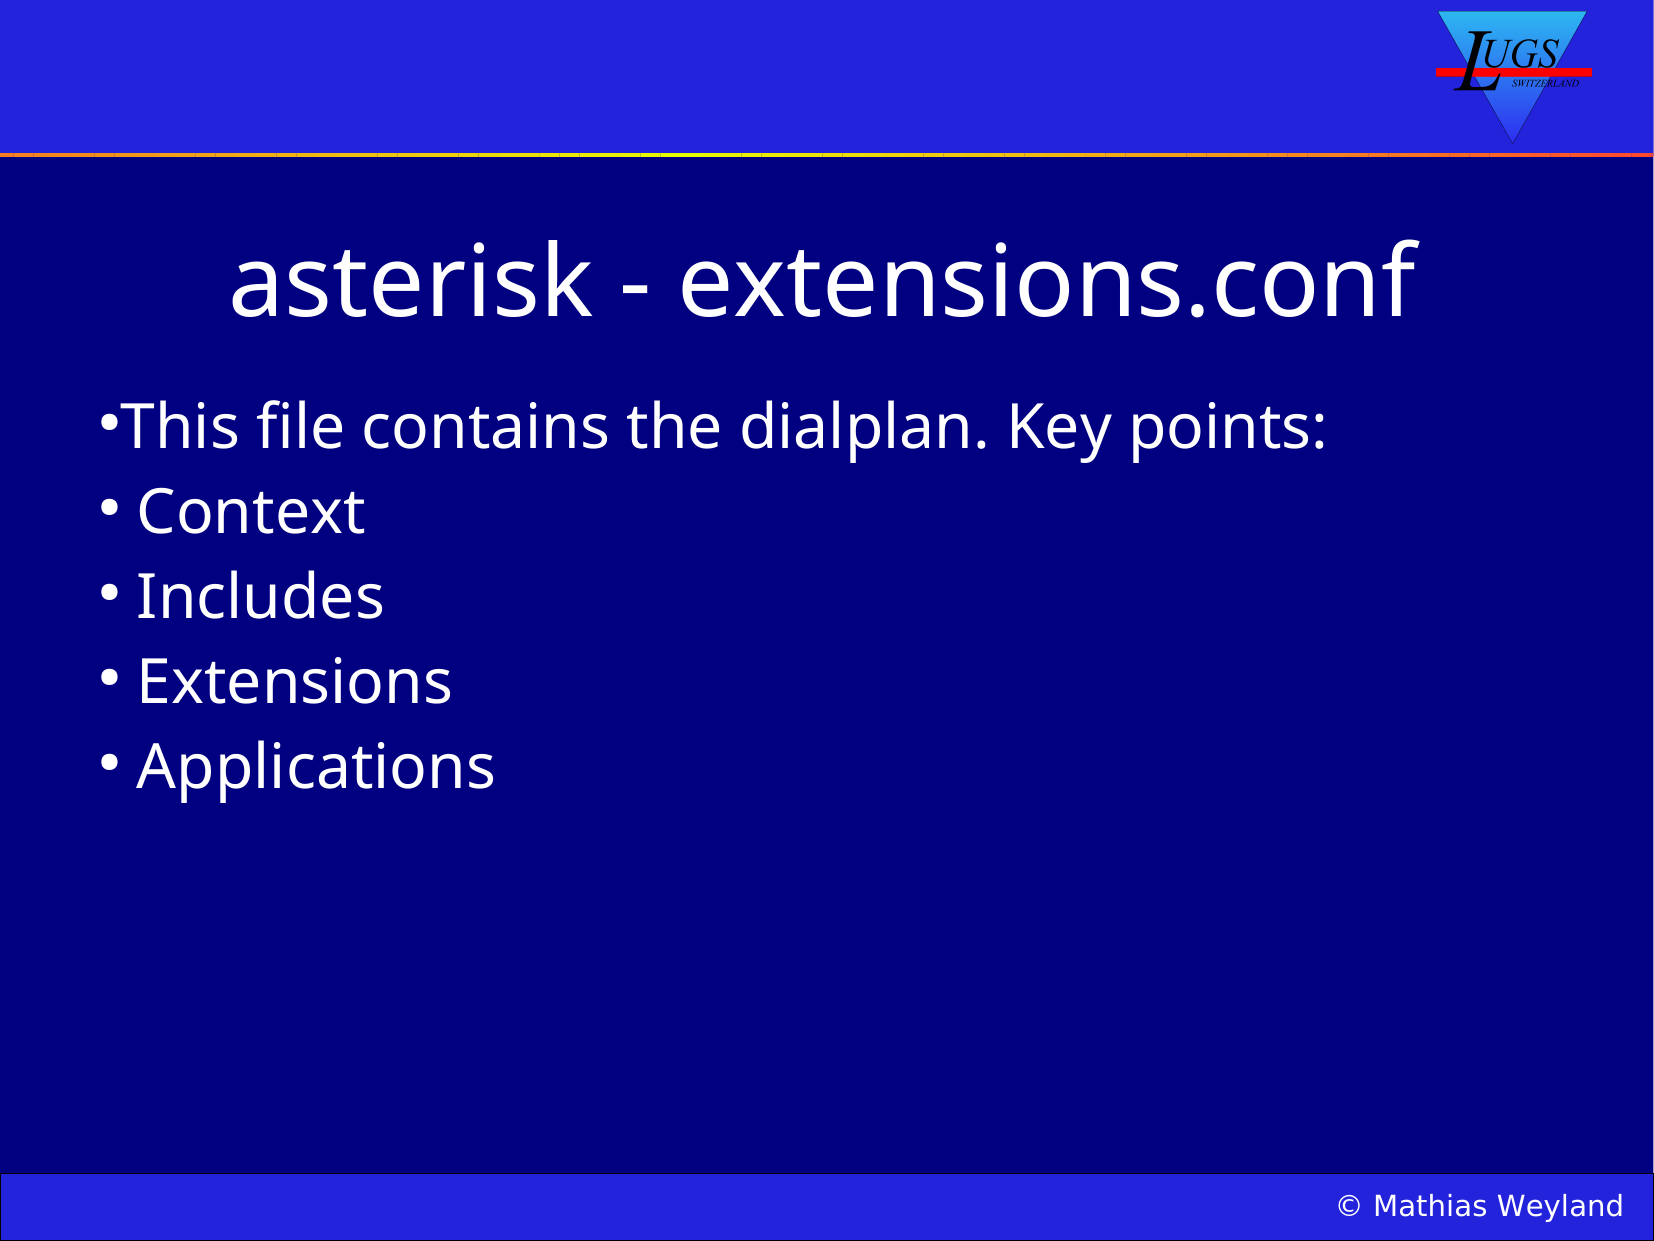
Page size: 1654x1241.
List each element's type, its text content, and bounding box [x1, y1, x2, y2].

text_box This file contains the dialplan. Key points: Context Includes Extensions Applications [98, 381, 1636, 882]
text_box [0, 1173, 1654, 1241]
picture [1436, 11, 1592, 144]
text_box asterisk - extensions.conf [44, 209, 1602, 370]
text_box © Mathias Weyland [1334, 1189, 1644, 1241]
text_box [0, 0, 1654, 157]
